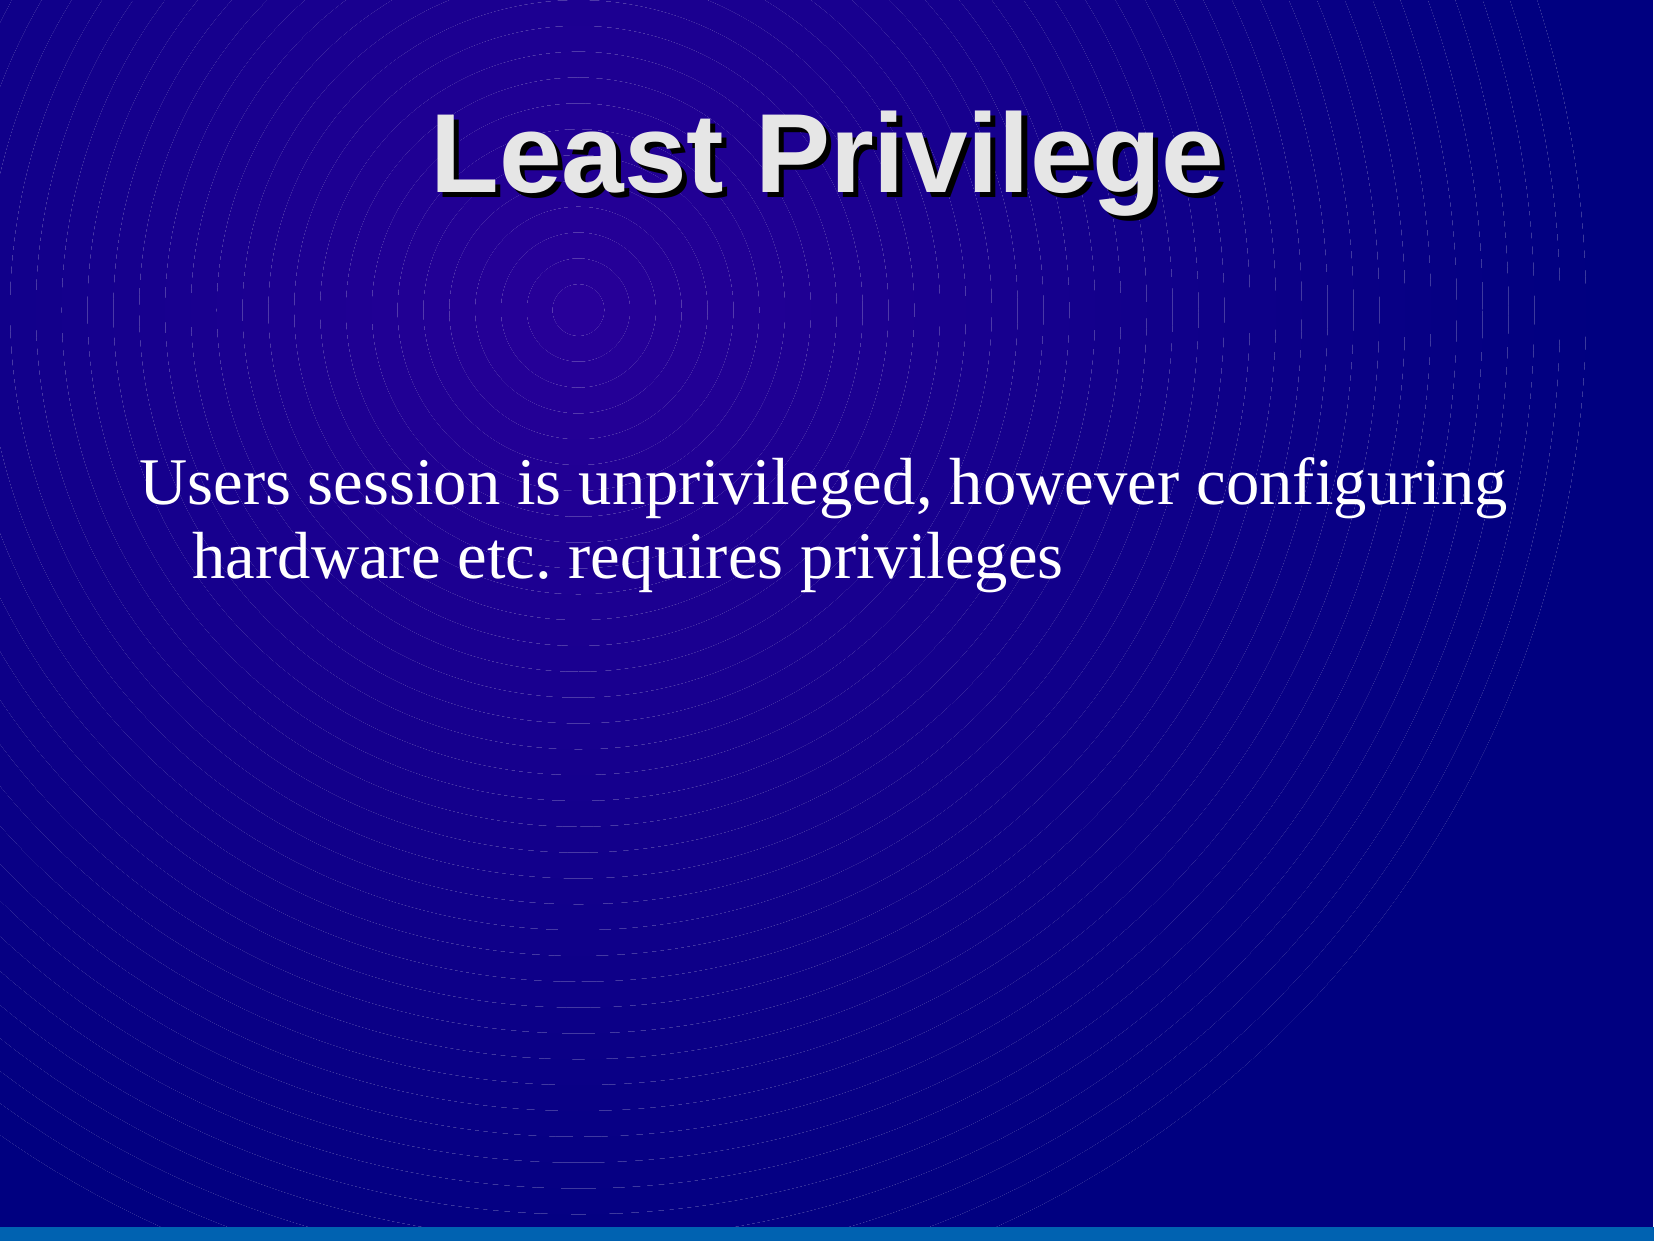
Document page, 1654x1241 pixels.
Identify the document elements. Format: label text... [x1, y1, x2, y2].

list Users session is unprivileged, however configuring hardware etc. requires privileges [121, 445, 1533, 1227]
title Least Privilege [121, 49, 1533, 257]
